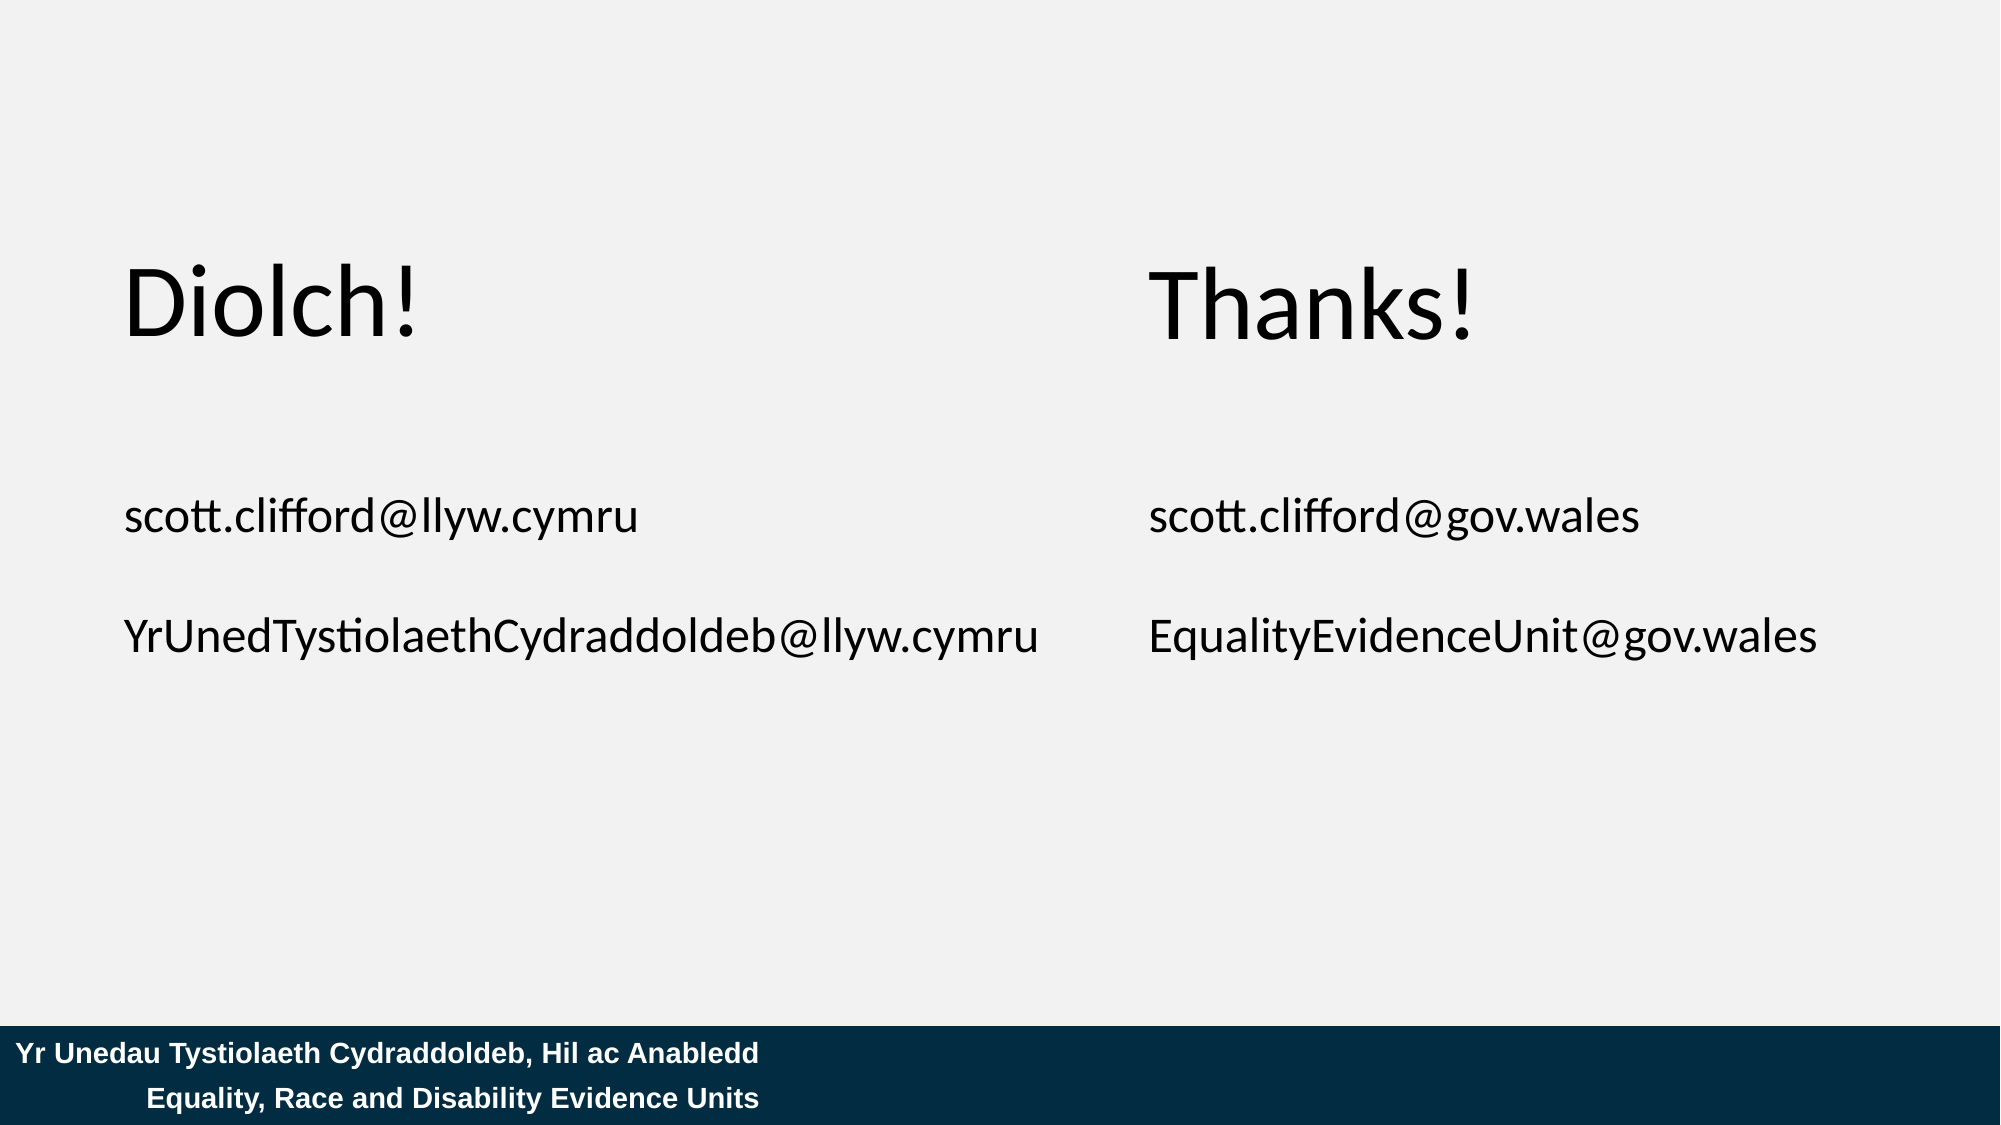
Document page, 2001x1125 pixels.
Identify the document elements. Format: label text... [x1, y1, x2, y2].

text_box scott.clifford@llyw.cymru YrUnedTystiolaethCydraddoldeb@llyw.cymru [108, 474, 1083, 733]
text_box Diolch! [108, 224, 975, 367]
text_box Yr Unedau Tystiolaeth Cydraddoldeb, Hil ac Anabledd Equality, Race and Disability Evidence Units [0, 1026, 2000, 1125]
text_box Thanks! [1133, 228, 1867, 370]
text_box scott.clifford@gov.wales EqualityEvidenceUnit@gov.wales [1133, 474, 1892, 708]
